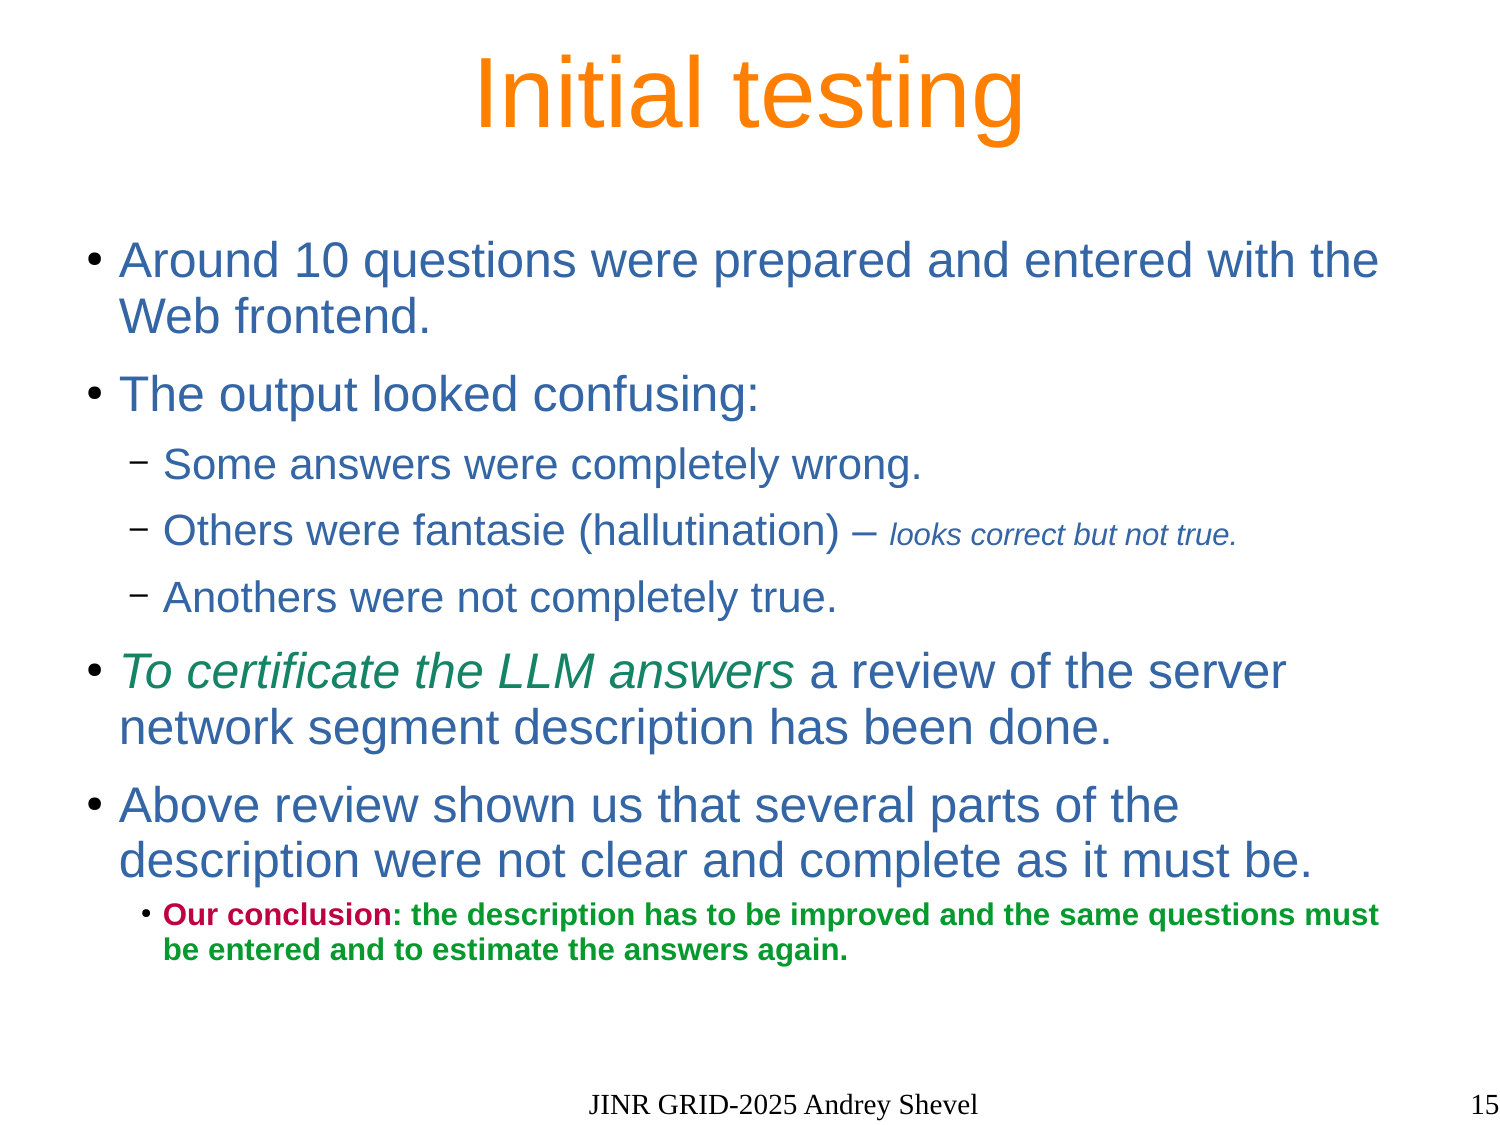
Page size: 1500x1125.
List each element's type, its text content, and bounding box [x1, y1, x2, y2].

list Around 10 questions were prepared and entered with the Web frontend. The output looked confusing: Some answers were completely wrong. Others were fantasie (hallutination) – looks correct but not true. Anothers were not completely true. To certificate the LLM answers a review of the server network segment description has been done. Above review shown us that several parts of the description were not clear and complete as it must be. Our conclusion: the description has to be improved and the same questions must be entered and to estimate the answers again. [75, 232, 1425, 976]
title Initial testing [75, 21, 1425, 164]
